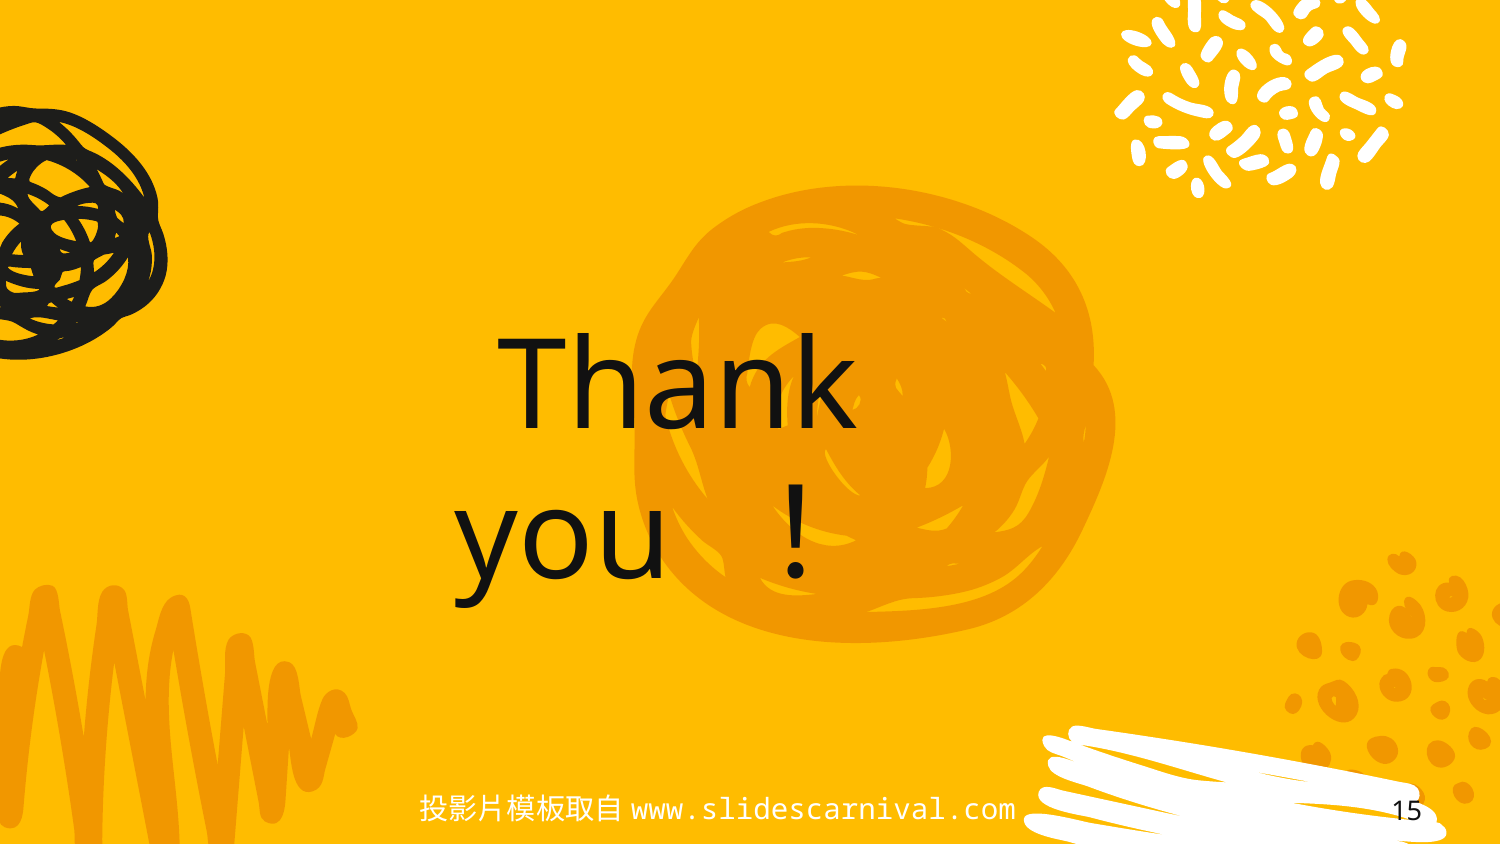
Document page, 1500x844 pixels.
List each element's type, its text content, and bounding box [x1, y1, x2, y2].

title Thank you ！ [454, 303, 1044, 495]
text_box [636, 185, 1116, 644]
text_box 15 [1391, 779, 1482, 844]
text_box 投影片模板取自www.slidescarnival.com [230, 775, 1205, 844]
